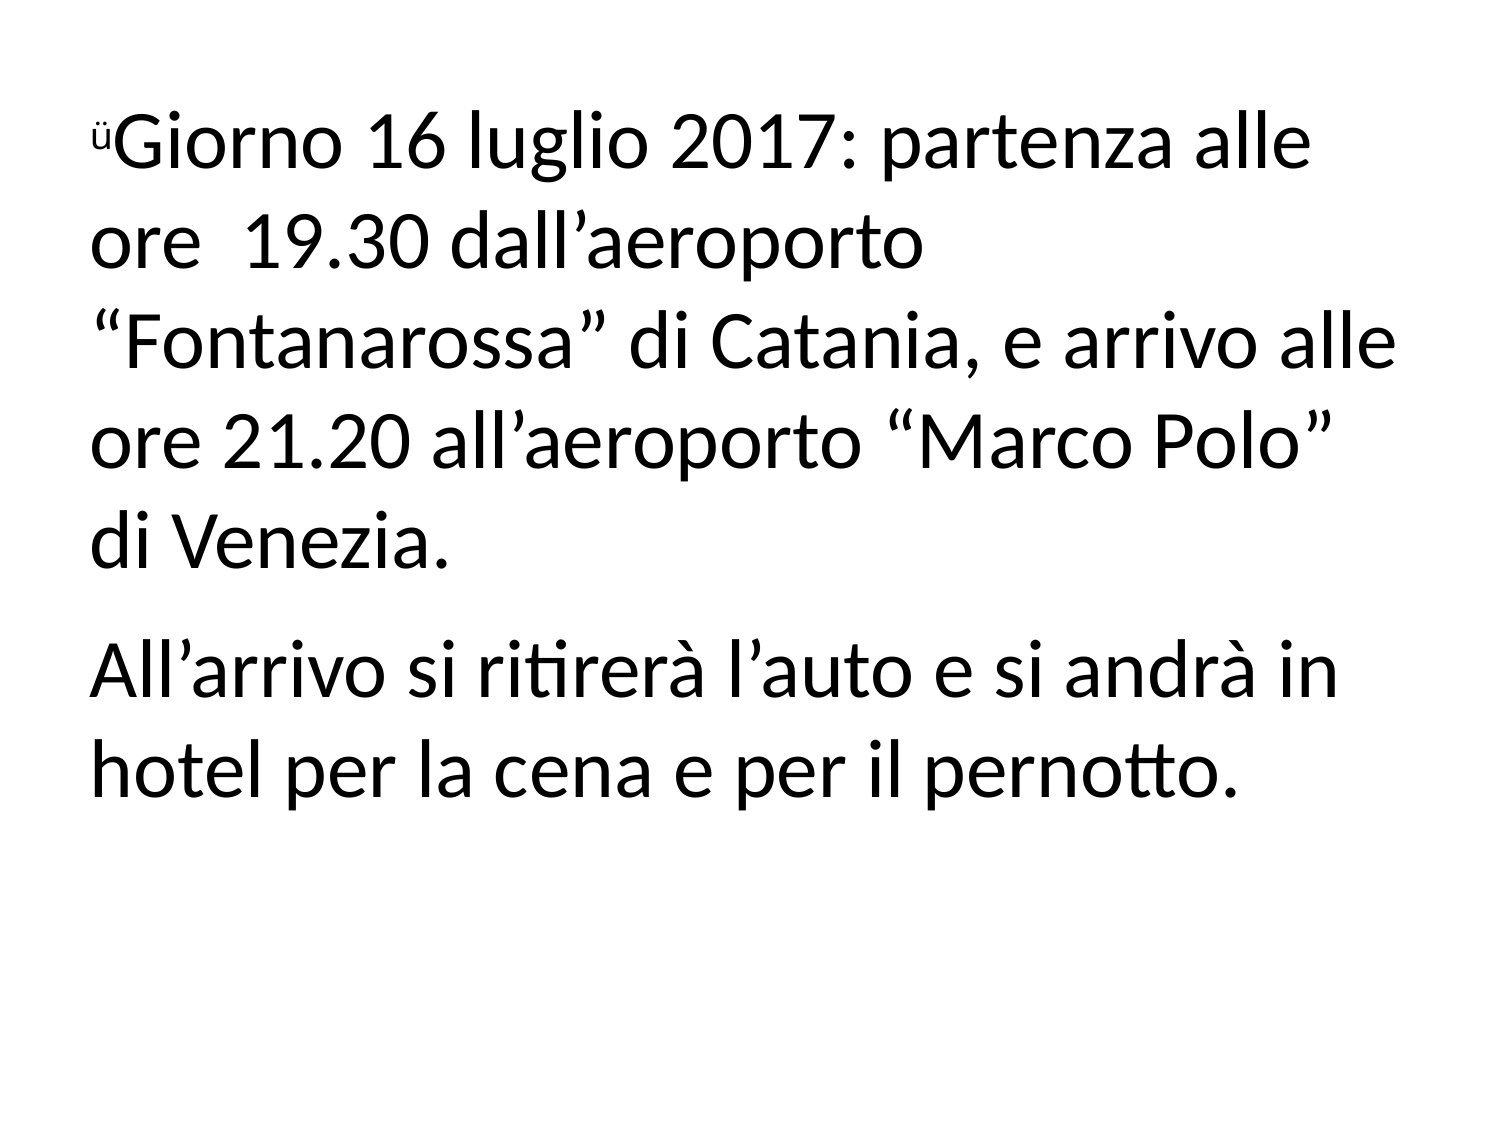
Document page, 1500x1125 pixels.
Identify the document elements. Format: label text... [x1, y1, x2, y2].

list Giorno 16 luglio 2017: partenza alle ore 19.30 dall’aeroporto “Fontanarossa” di Catania, e arrivo alle ore 21.20 all’aeroporto “Marco Polo” di Venezia. All’arrivo si ritirerà l’auto e si andrà in hotel per la cena e per il pernotto. [75, 78, 1425, 1005]
